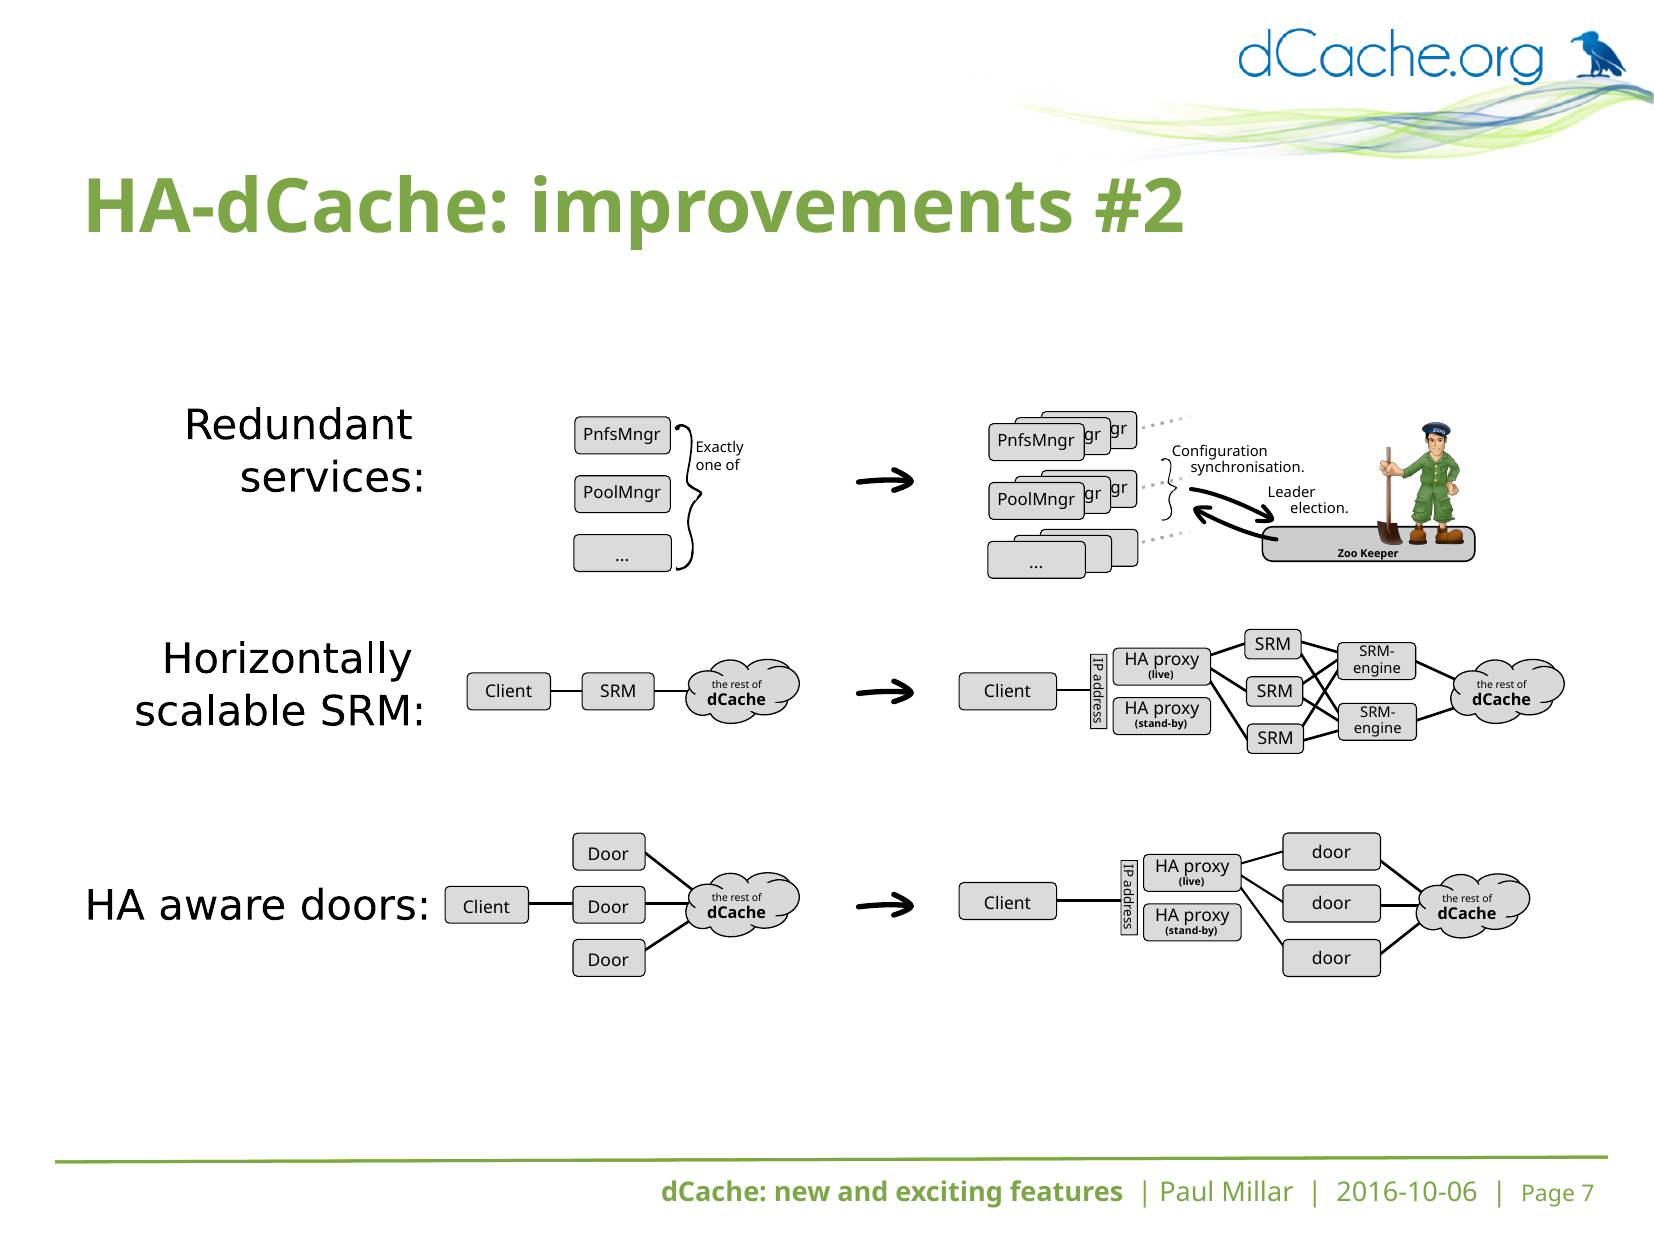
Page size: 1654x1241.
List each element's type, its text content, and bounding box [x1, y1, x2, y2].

picture [956, 16, 1654, 169]
picture [88, 407, 1565, 1010]
title HA-dCache: improvements #2 [82, 156, 1605, 251]
